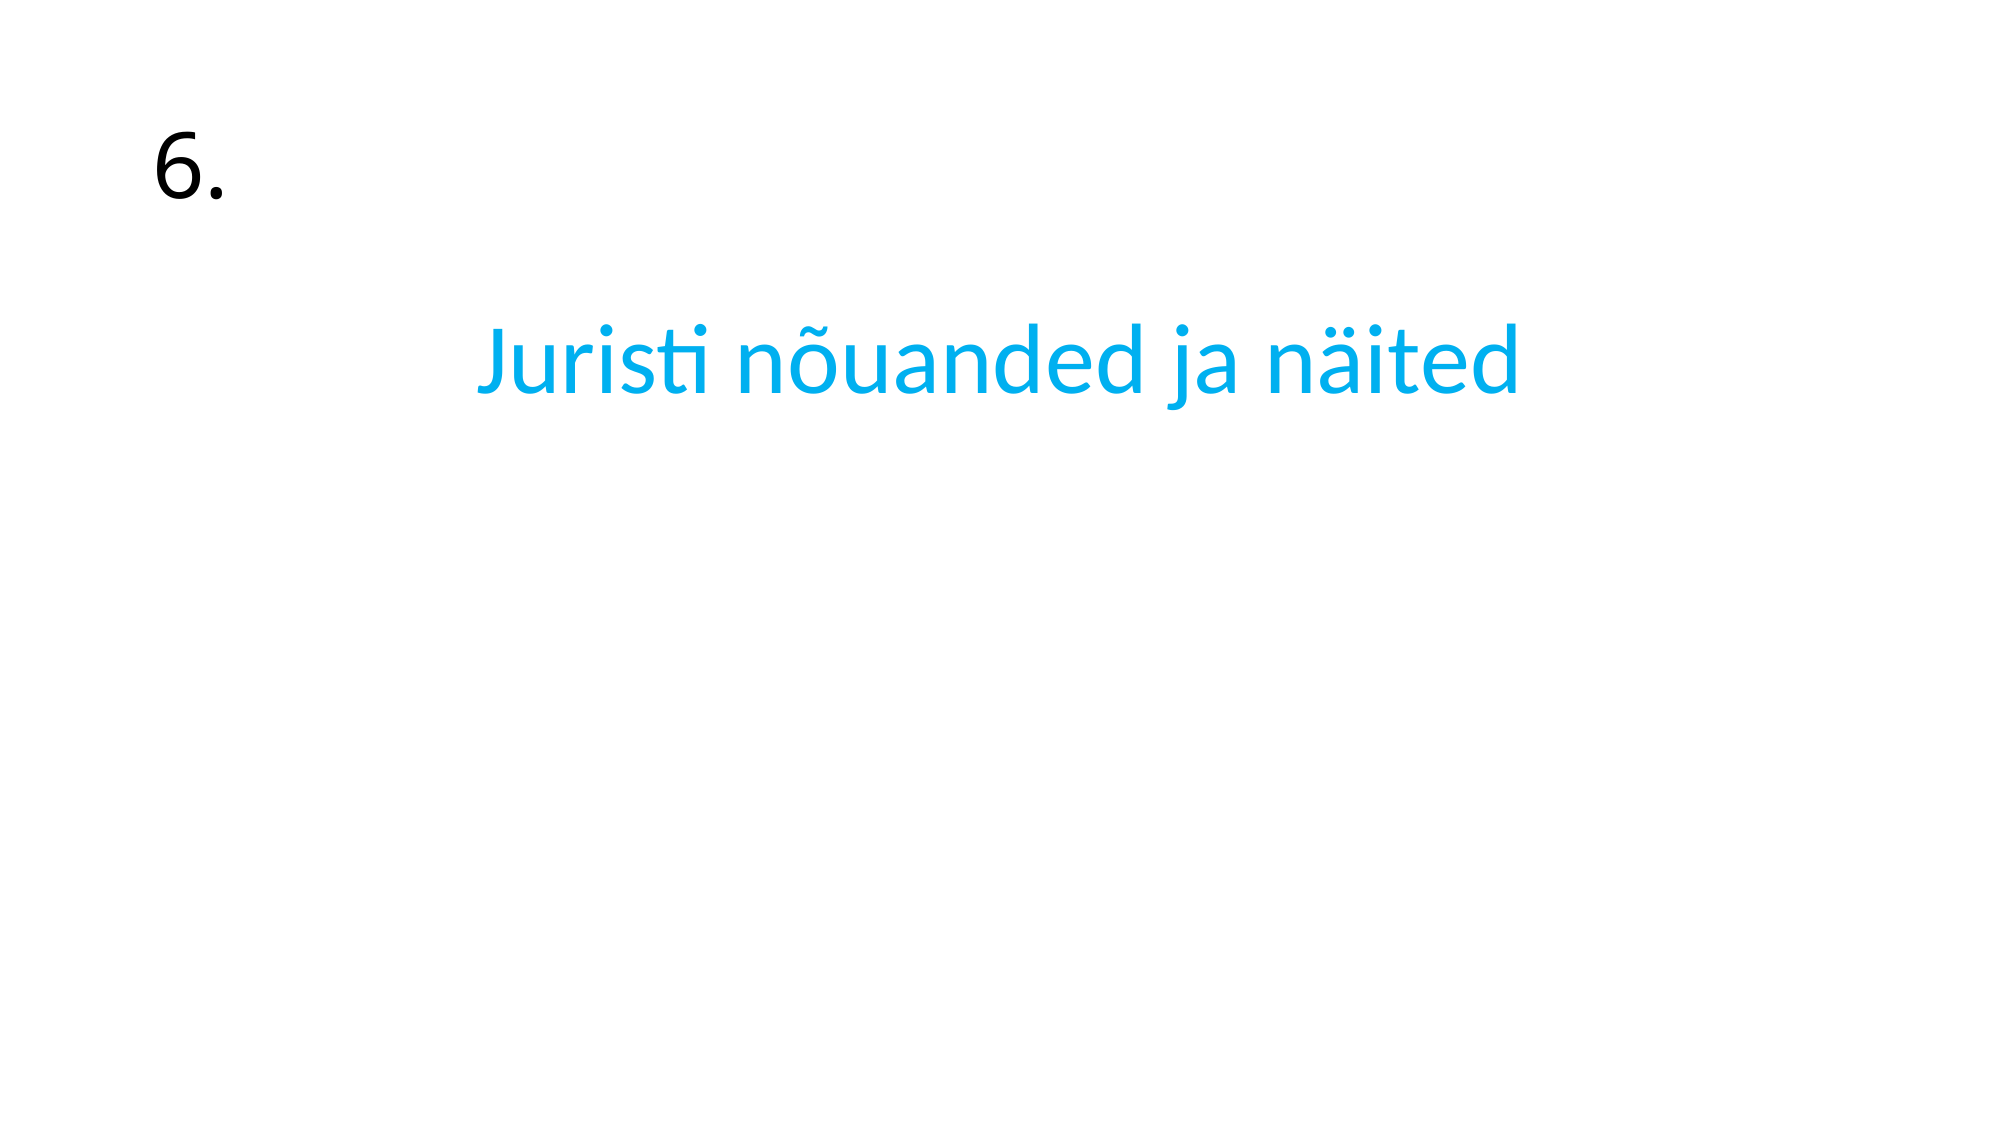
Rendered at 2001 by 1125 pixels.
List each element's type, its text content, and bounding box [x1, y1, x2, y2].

title 6. [137, 59, 1863, 278]
list Juristi nõuanded ja näited [137, 299, 1863, 1014]
